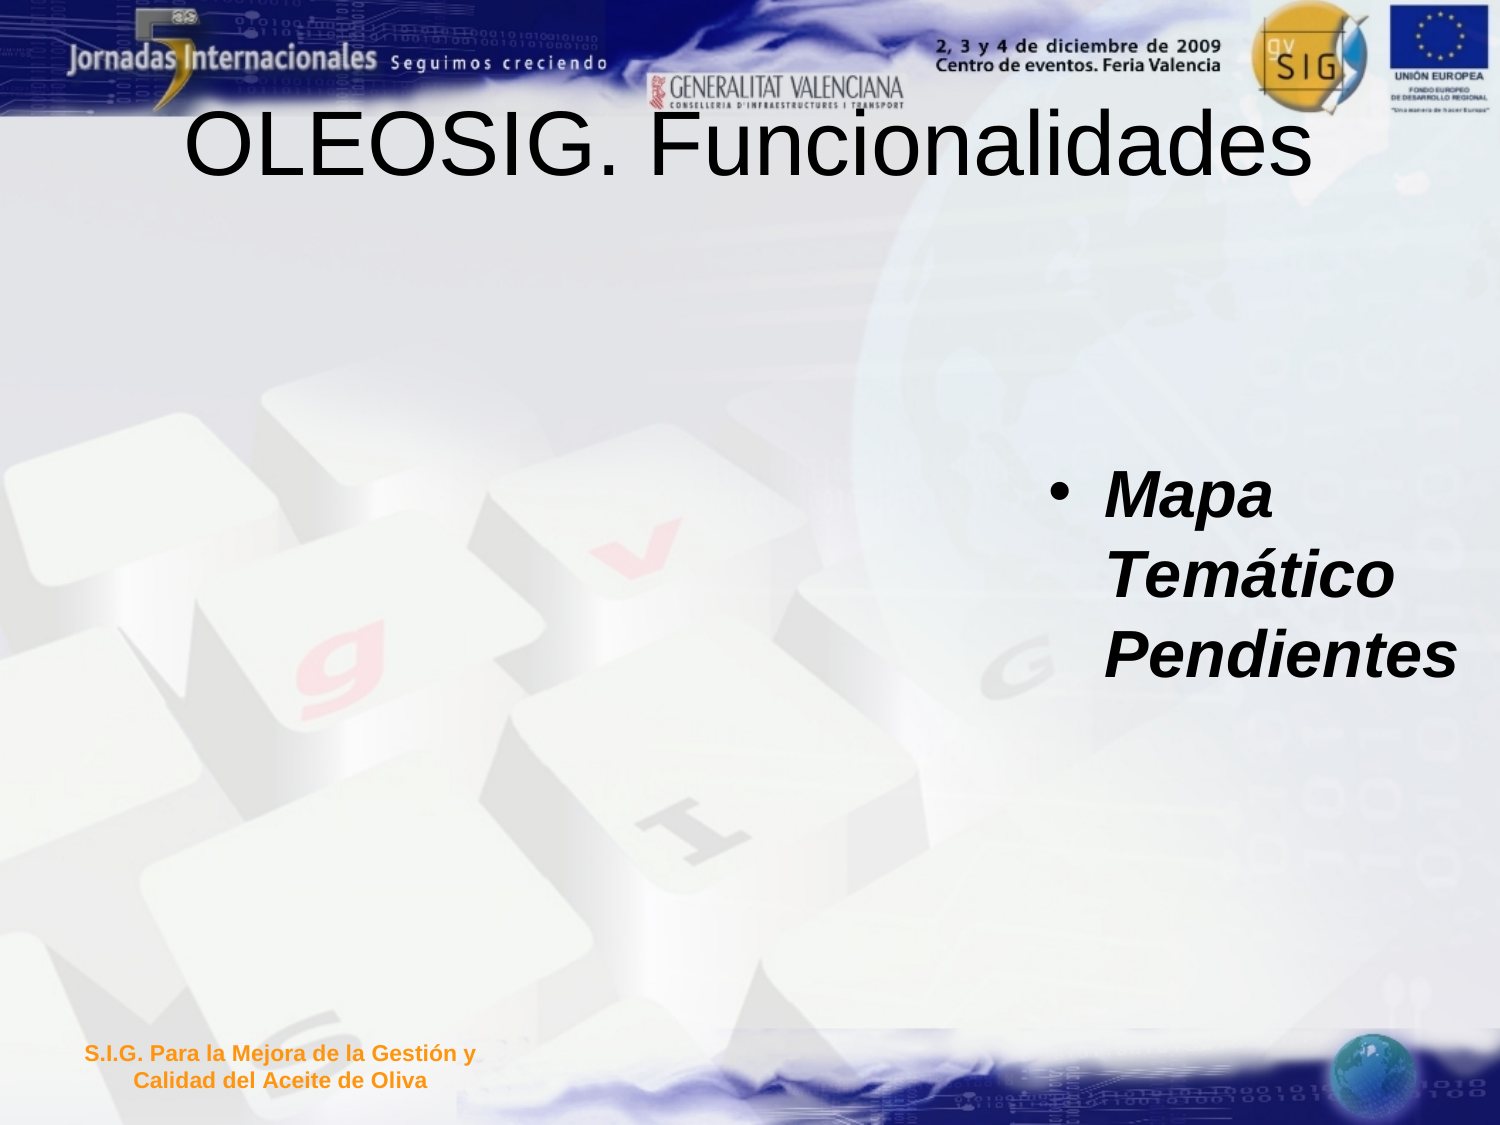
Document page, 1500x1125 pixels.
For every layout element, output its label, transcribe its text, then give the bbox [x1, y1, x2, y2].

title OLEOSIG. Funcionalidades [75, 45, 1426, 233]
list Mapa Temático Pendientes [1033, 442, 1500, 1125]
picture [0, 0, 1500, 1125]
title S.I.G. Para la Mejora de la Gestión y Calidad del Aceite de Oliva [59, 1003, 502, 1125]
